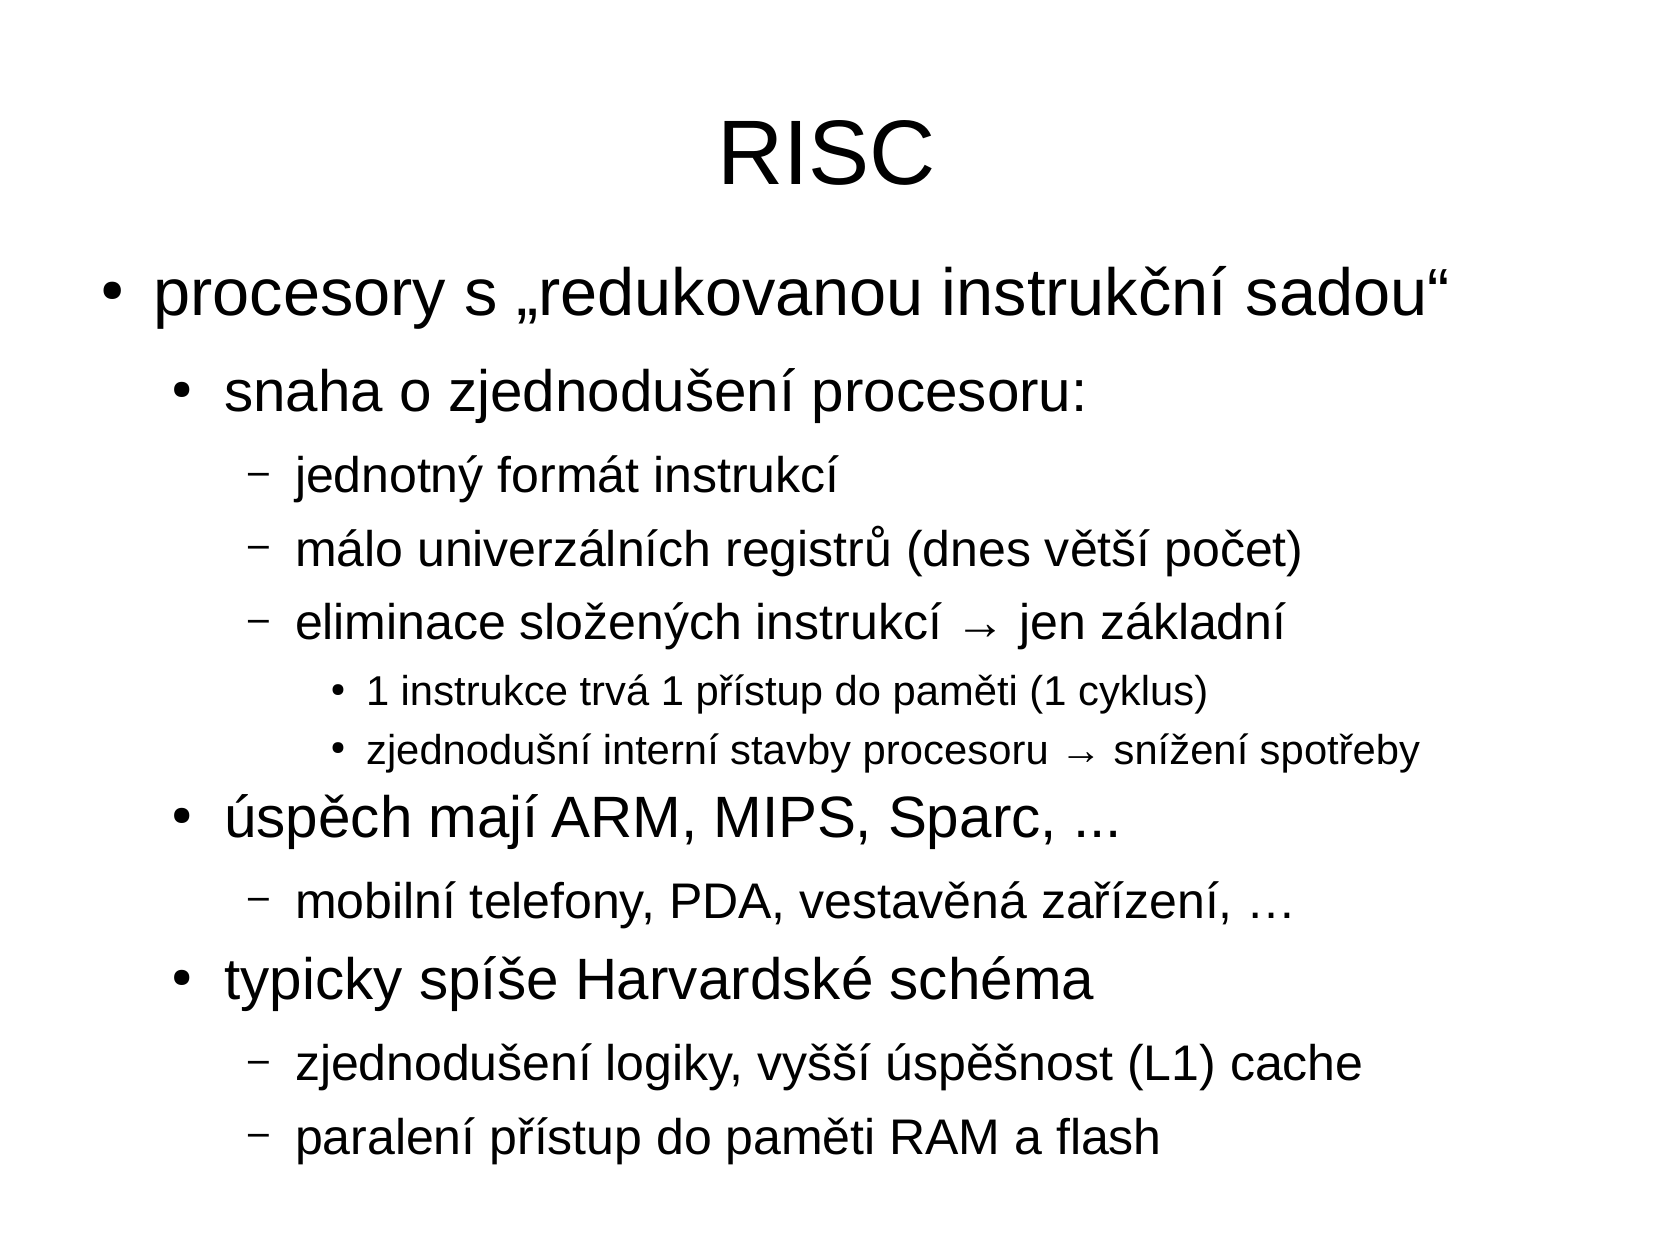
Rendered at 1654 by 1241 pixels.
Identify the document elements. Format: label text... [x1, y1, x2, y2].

title RISC [82, 56, 1571, 250]
list procesory s „redukovanou instrukční sadou“ snaha o zjednodušení procesoru: jednotný formát instrukcí málo univerzálních registrů (dnes větší počet) eliminace složených instrukcí → jen základní 1 instrukce trvá 1 přístup do paměti (1 cyklus) zjednodušní interní stavby procesoru → snížení spotřeby úspěch mají ARM, MIPS, Sparc, ... mobilní telefony, PDA, vestavěná zařízení, … typicky spíše Harvardské schéma zjednodušení logiky, vyšší úspěšnost (L1) cache paralení přístup do paměti RAM a flash [82, 254, 1571, 1165]
